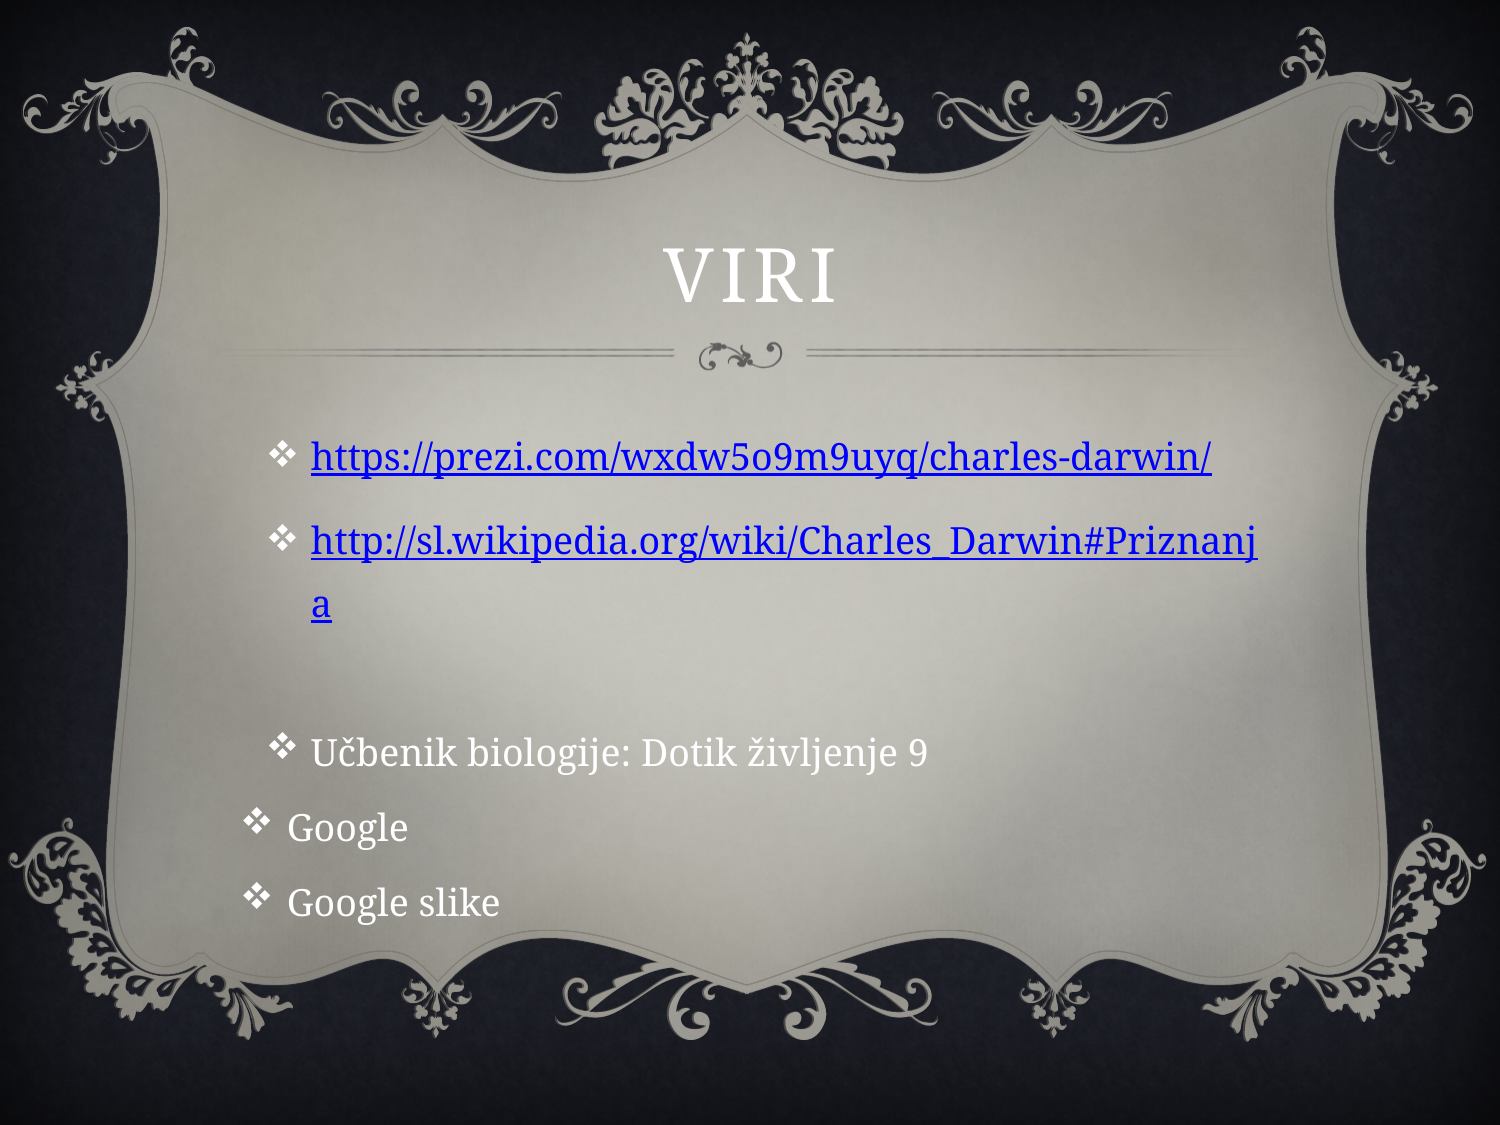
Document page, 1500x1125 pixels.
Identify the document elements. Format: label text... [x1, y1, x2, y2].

title VIRI [225, 212, 1275, 325]
list https://prezi.com/wxdw5o9m9uyq/charles-darwin/ http://sl.wikipedia.org/wiki/Charles_Darwin#Priznanja Učbenik biologije: Dotik življenje 9 Google Google slike [225, 399, 1275, 900]
picture [0, 0, 1500, 1125]
